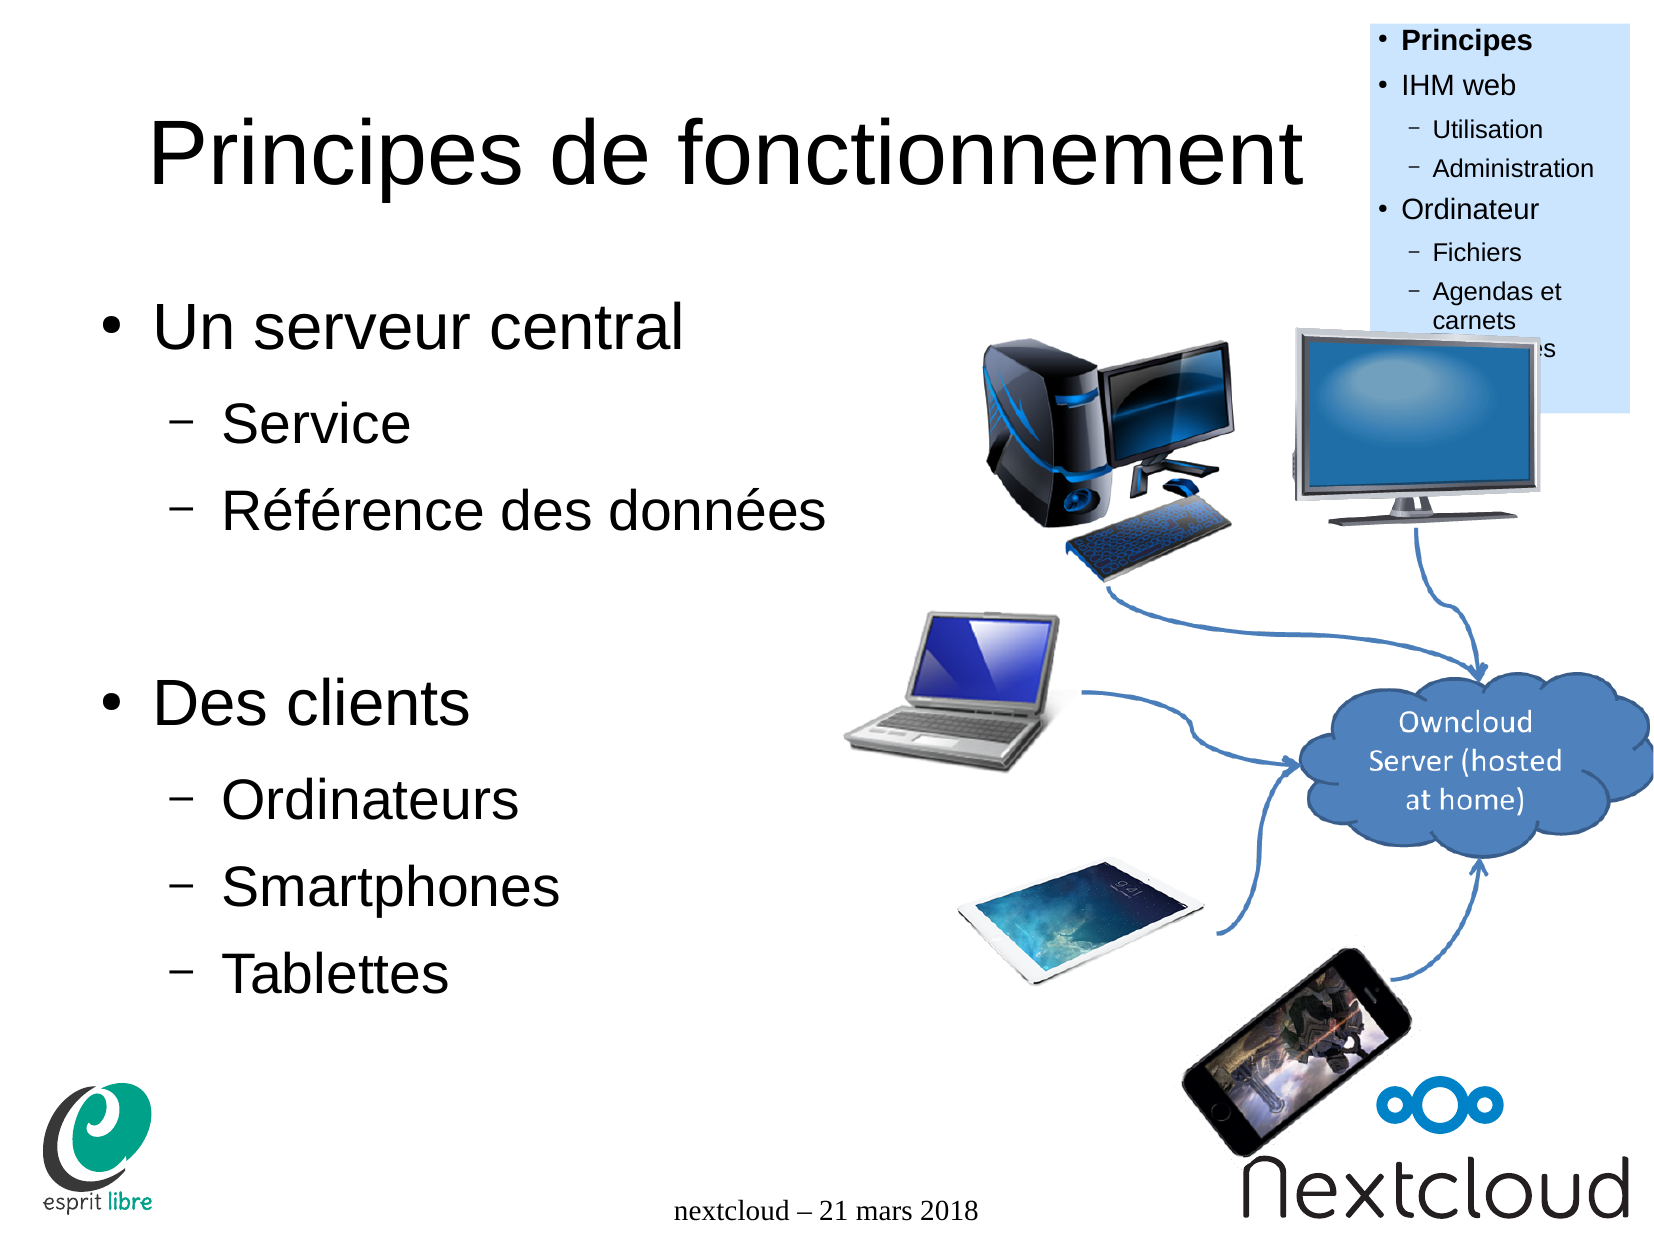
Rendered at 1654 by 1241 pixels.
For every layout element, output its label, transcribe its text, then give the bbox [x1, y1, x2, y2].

title Principes de fonctionnement [82, 49, 1371, 257]
list Un serveur central Service Référence des données Des clients Ordinateurs Smartphones Tablettes [82, 290, 1571, 1010]
list Principes IHM web Utilisation Administration Ordinateur Fichiers Agendas et carnets d’adresses Mobile [1370, 23, 1630, 327]
picture [838, 327, 1654, 1170]
